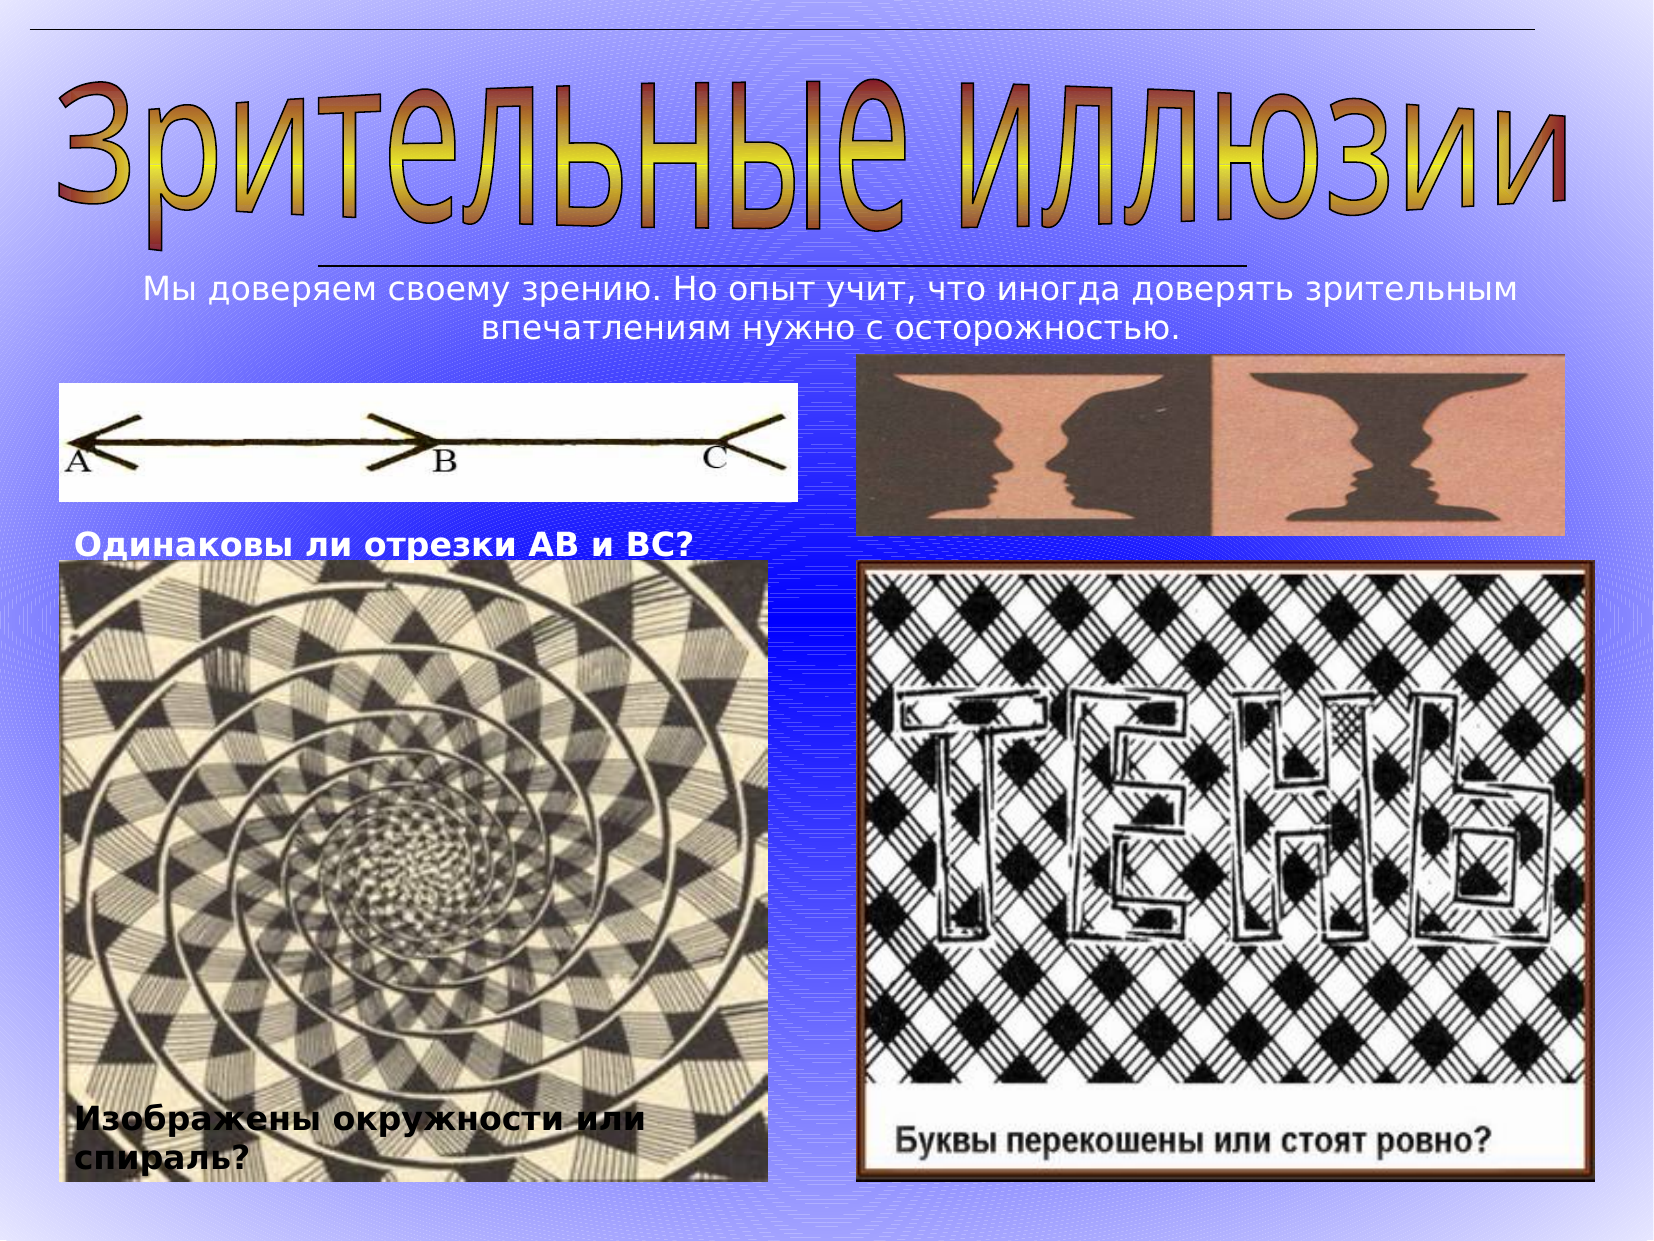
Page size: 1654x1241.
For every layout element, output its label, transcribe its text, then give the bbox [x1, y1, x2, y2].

text_box Зрительные иллюзии [732, 82, 795, 229]
text_box Зрительные иллюзии [318, 94, 381, 218]
text_box Зрительные иллюзии [149, 104, 217, 251]
text_box Зрительные иллюзии [1042, 86, 1112, 228]
text_box Зрительные иллюзии [1406, 104, 1474, 211]
text_box Зрительные иллюзии [556, 85, 622, 227]
picture [59, 611, 768, 1092]
text_box Зрительные иллюзии [1124, 89, 1195, 225]
text_box Зрительные иллюзии [961, 83, 1029, 228]
text_box Одинаковы ли отрезки АВ и ВС? [59, 518, 768, 611]
text_box Зрительные иллюзии [463, 86, 533, 225]
text_box Зрительные иллюзии [236, 98, 304, 215]
text_box Мы доверяем своему зрению. Но опыт учит, что иногда доверять зрительным впечатлениям нужно с осторожностью. [59, 262, 1604, 355]
text_box Зрительные иллюзии [641, 82, 709, 229]
text_box Изображены окружности или спираль? [59, 1092, 827, 1185]
text_box Зрительные иллюзии [806, 81, 820, 229]
picture [856, 355, 1565, 536]
text_box Зрительные иллюзии [59, 81, 130, 204]
picture [856, 560, 1595, 1182]
text_box Зрительные иллюзии [389, 89, 455, 224]
text_box Зрительные иллюзии [839, 79, 905, 232]
text_box Зрительные иллюзии [1329, 98, 1389, 216]
text_box Зрительные иллюзии [1218, 92, 1318, 220]
text_box Зрительные иллюзии [1497, 111, 1565, 205]
picture [59, 383, 798, 502]
